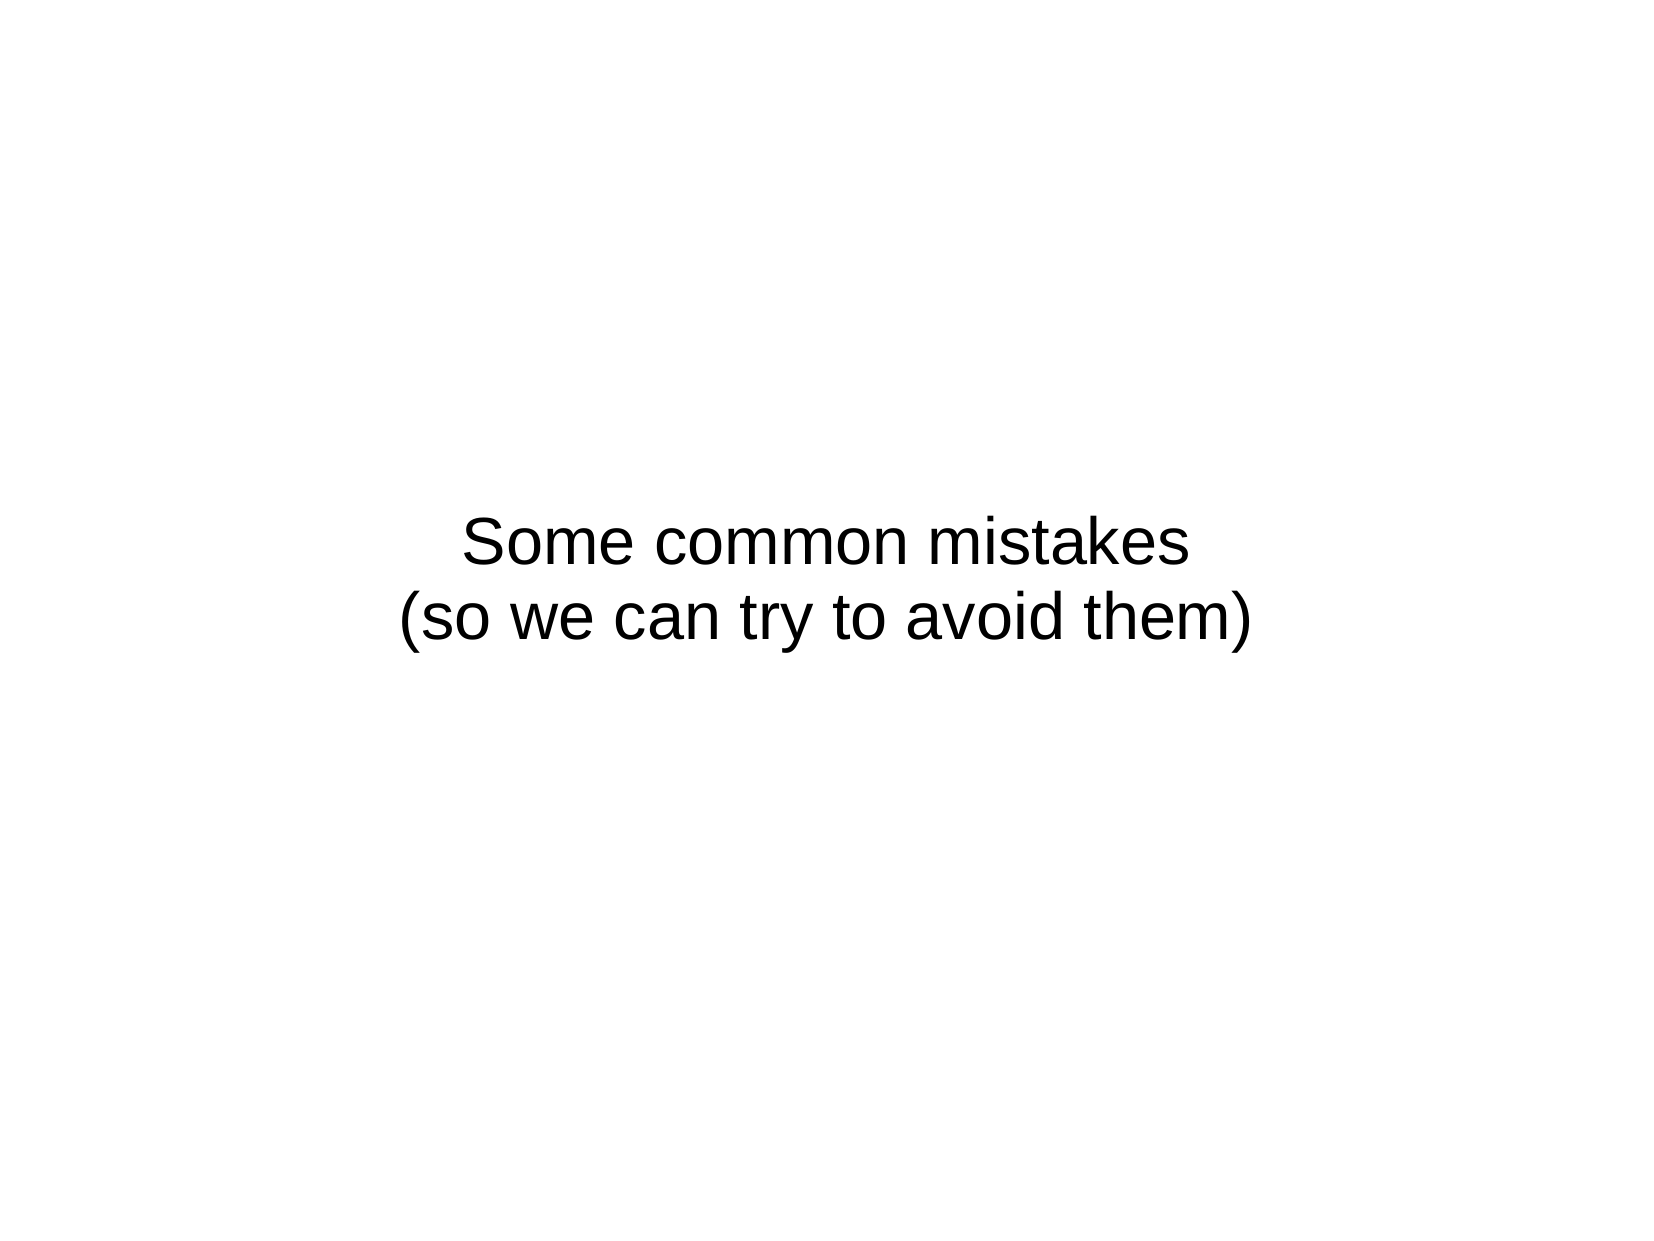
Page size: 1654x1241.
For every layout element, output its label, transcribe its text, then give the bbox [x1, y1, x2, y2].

subtitle Some common mistakes (so we can try to avoid them) [82, 56, 1571, 1102]
